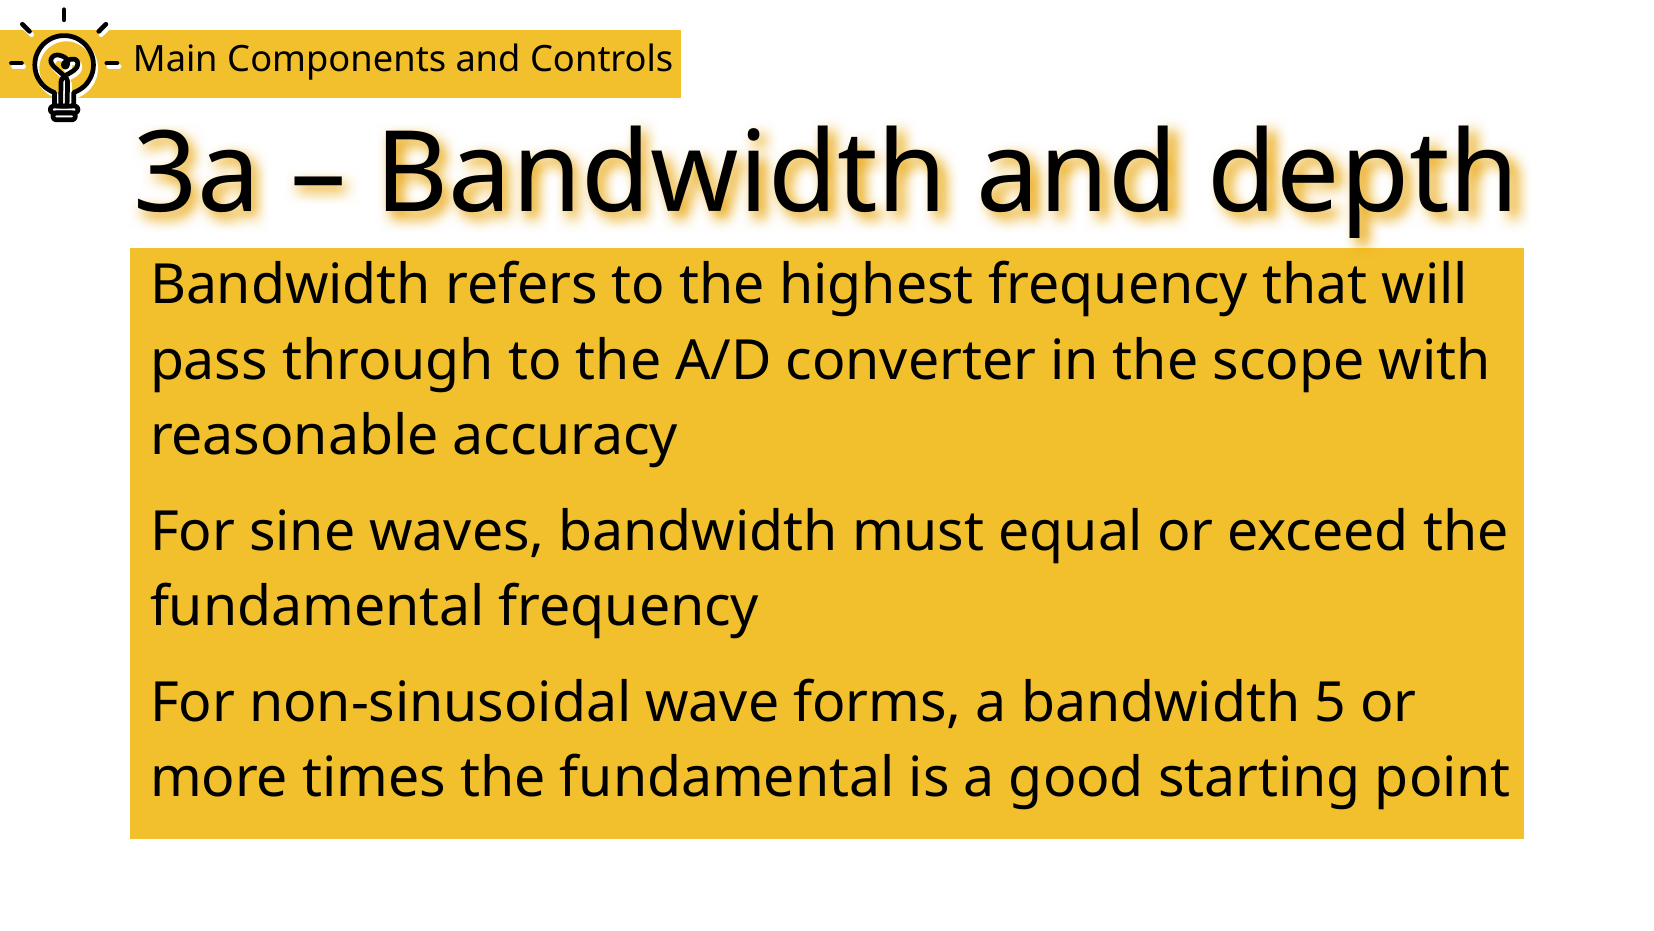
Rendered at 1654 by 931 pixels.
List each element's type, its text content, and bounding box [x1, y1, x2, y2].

subtitle Main Components and Controls [132, 17, 677, 97]
title 3a – Bandwidth and depth [82, 88, 1571, 249]
list Bandwidth refers to the highest frequency that will pass through to the A/D converter in the scope with reasonable accuracy For sine waves, bandwidth must equal or exceed the fundamental frequency For non-sinusoidal wave forms, a bandwidth 5 or more times the fundamental is a good starting point [150, 244, 1514, 826]
